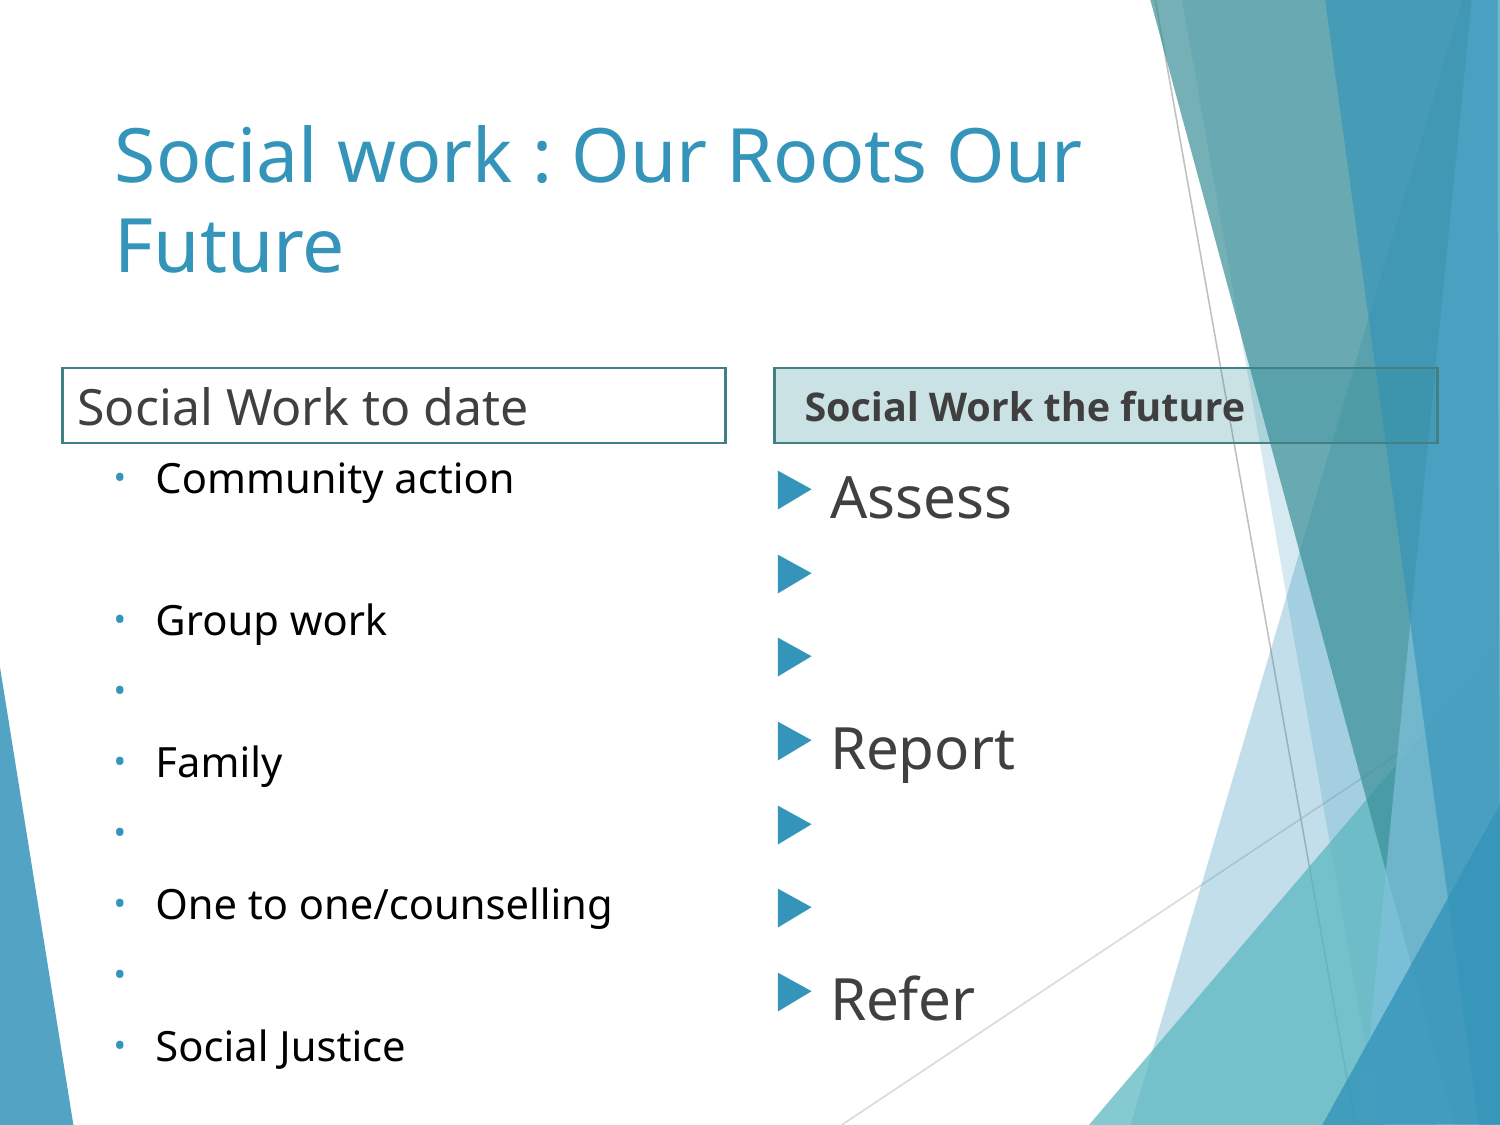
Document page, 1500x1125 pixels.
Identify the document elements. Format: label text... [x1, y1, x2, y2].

list Assess Report Refer [758, 460, 1266, 1082]
list Social Work to date [62, 368, 726, 444]
list Social Work the future [774, 368, 1438, 444]
title Social work : Our Roots Our Future [99, 99, 1142, 317]
list Community action Group work Family One to one/counselling Social Justice [62, 444, 726, 1082]
